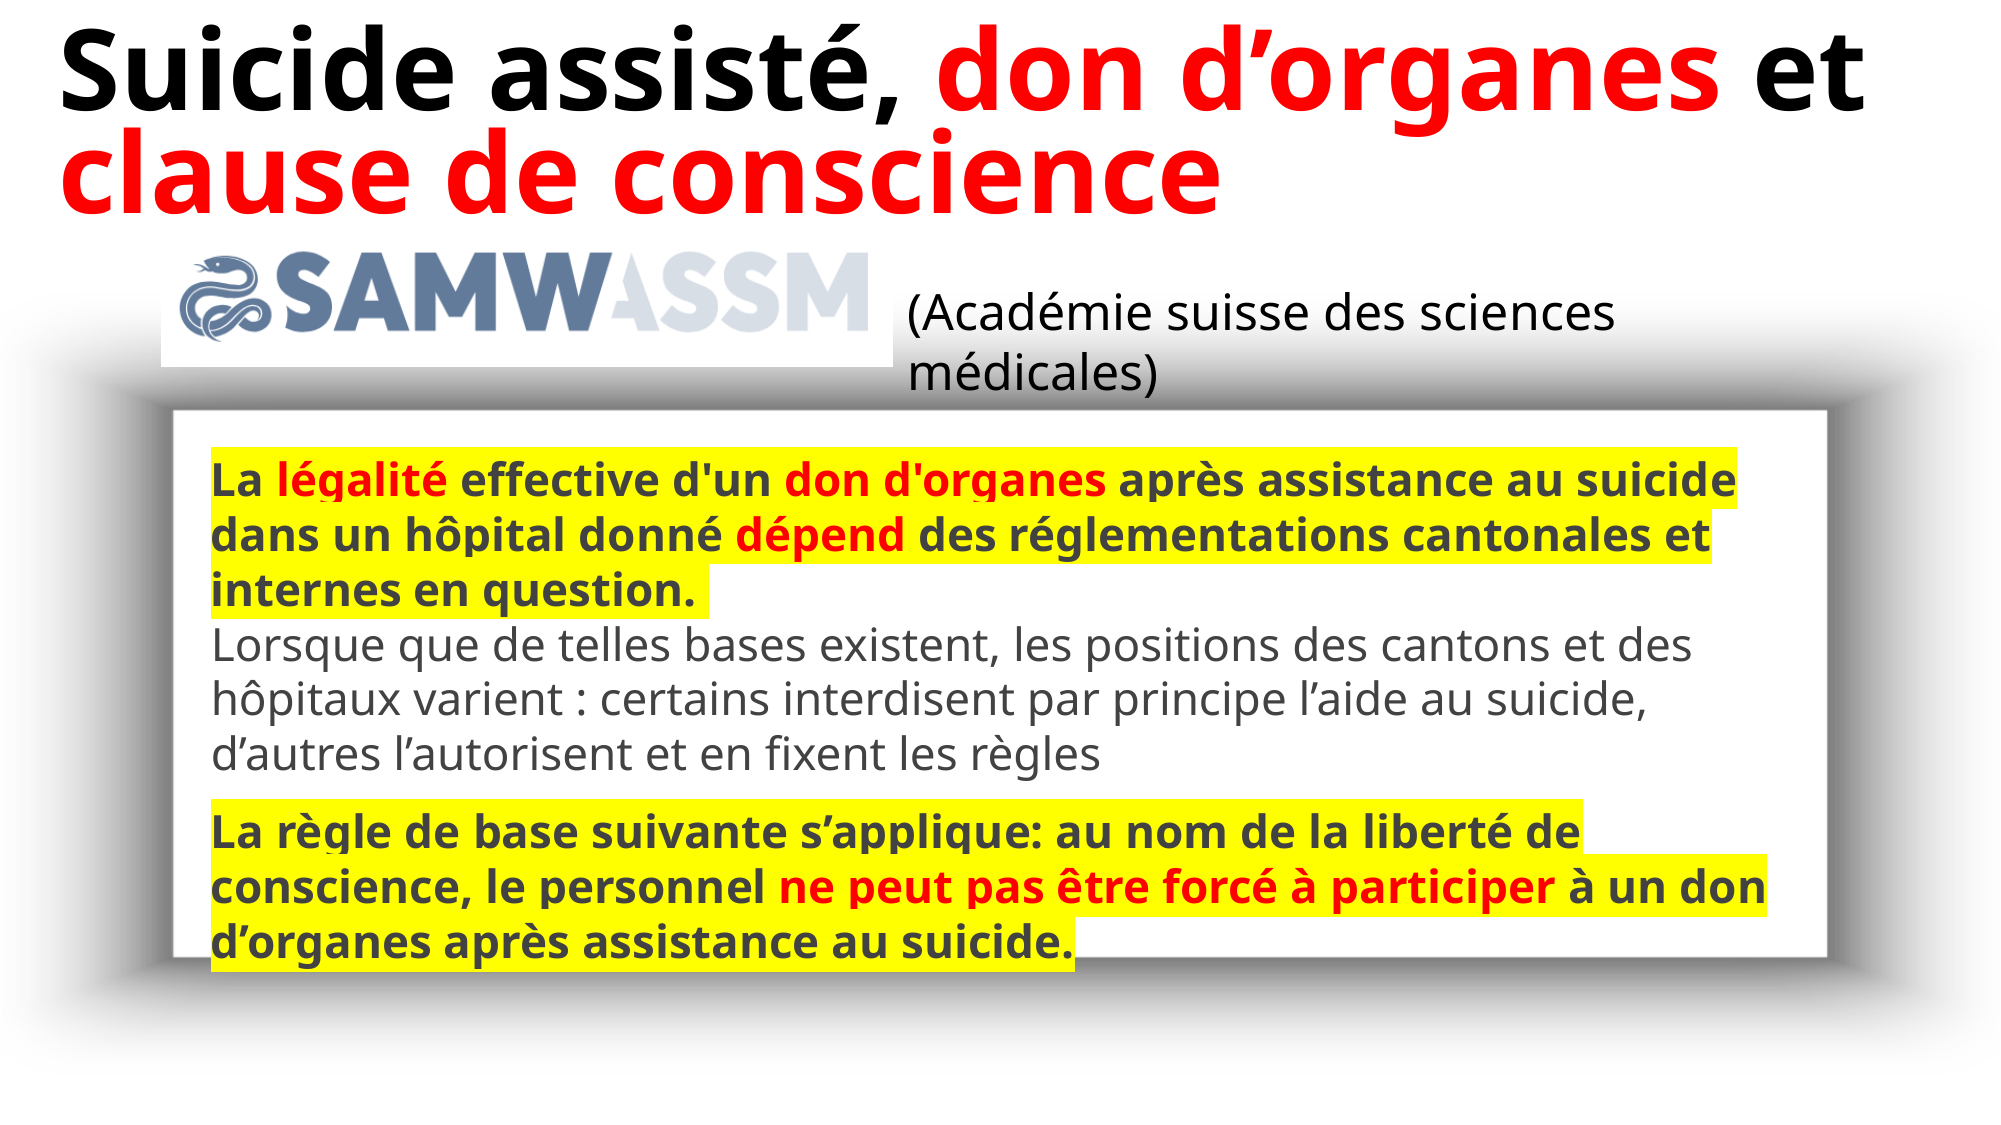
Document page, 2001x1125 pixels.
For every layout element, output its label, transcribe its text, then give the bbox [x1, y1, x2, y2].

text_box (Académie suisse des sciences médicales) [893, 272, 1771, 349]
text_box Suicide assisté, don d’organes et clause de conscience [43, 21, 2000, 252]
text_box La légalité effective d'un don d'organes après assistance au suicide dans un hôpital donné dépend des réglementations cantonales et internes en question. Lorsque que de telles bases existent, les positions des cantons et des hôpitaux varient : certains interdisent par principe l’aide au suicide, d’autres l’autorisent et en fixent les règles La règle de base suivante s’applique: au nom de la liberté de conscience, le personnel ne peut pas être forcé à participer à un don d’organes après assistance au suicide. [195, 442, 1805, 925]
picture [0, 218, 2000, 1075]
